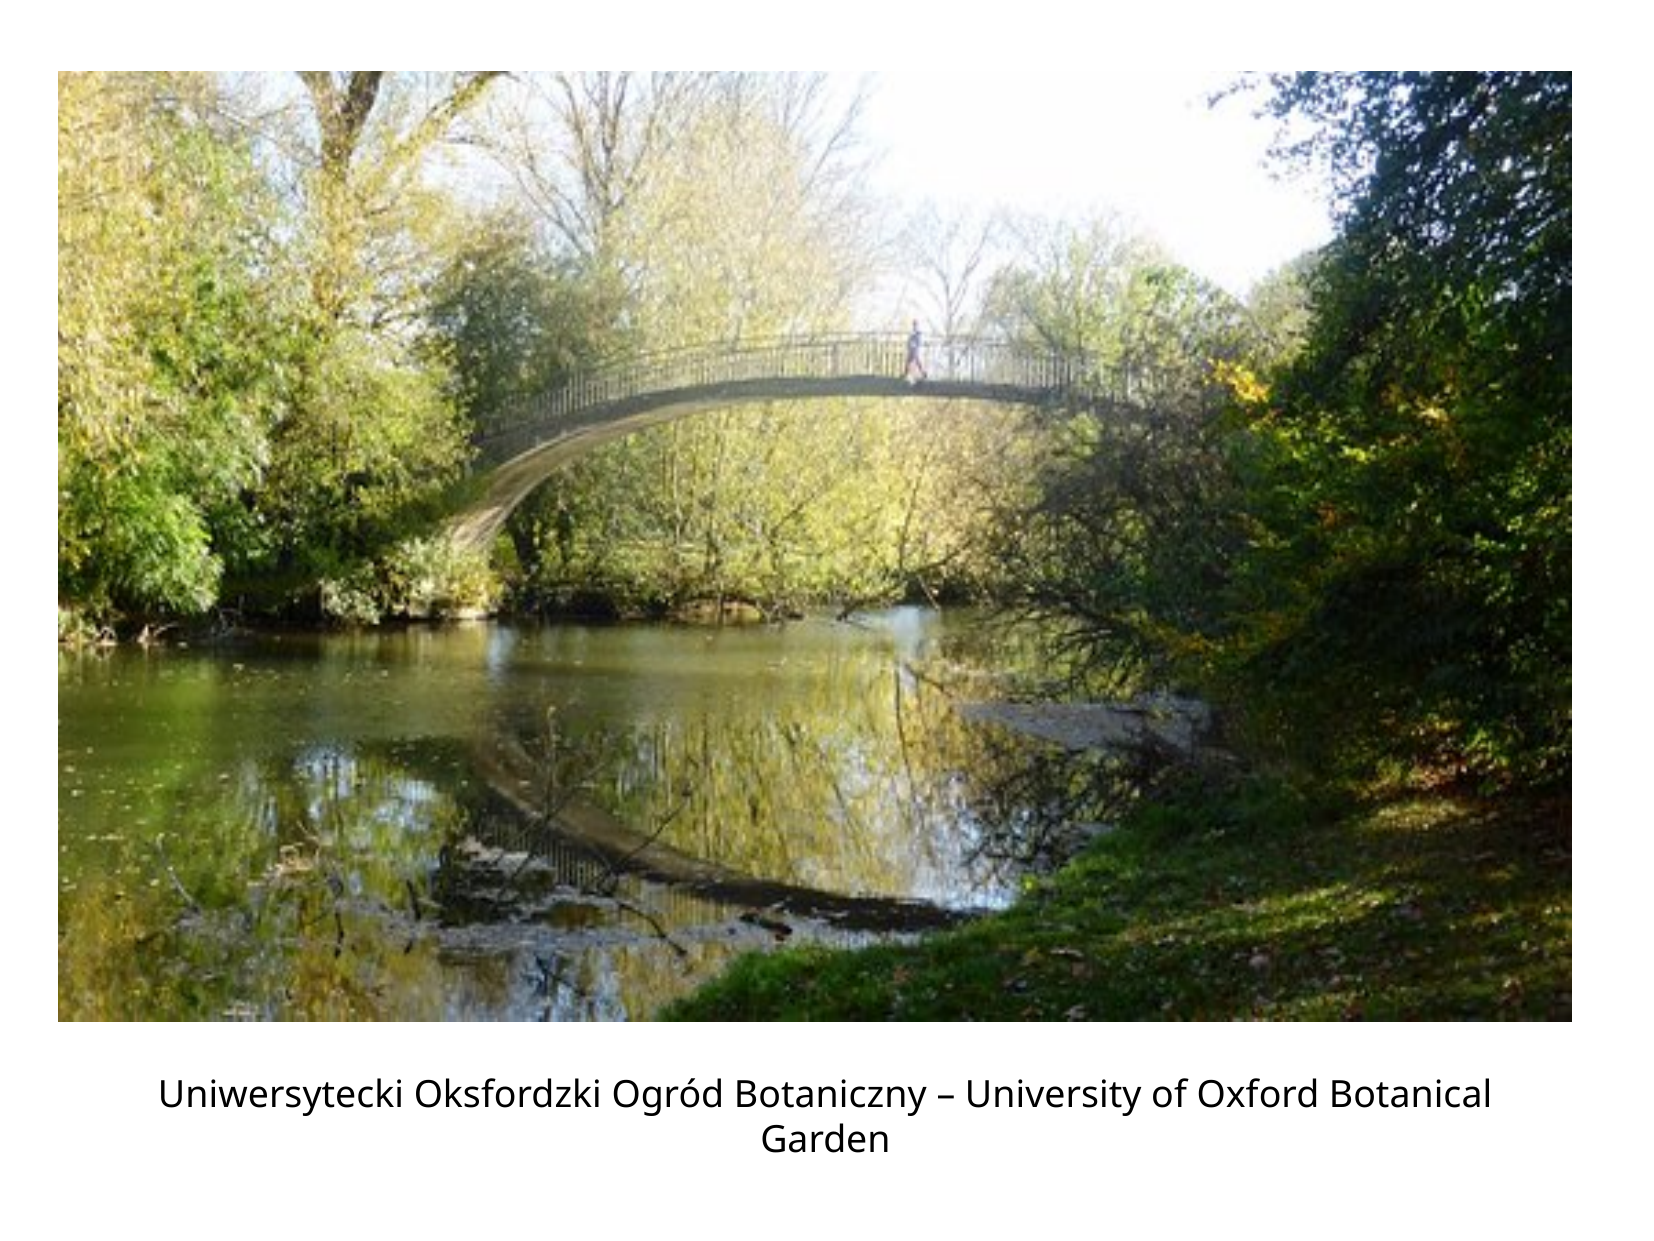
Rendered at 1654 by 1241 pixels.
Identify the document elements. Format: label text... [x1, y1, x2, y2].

text_box Uniwersytecki Oksfordzki Ogród Botaniczny – University of Oxford Botanical Garden [106, 1062, 1546, 1169]
picture [58, 71, 1572, 1023]
